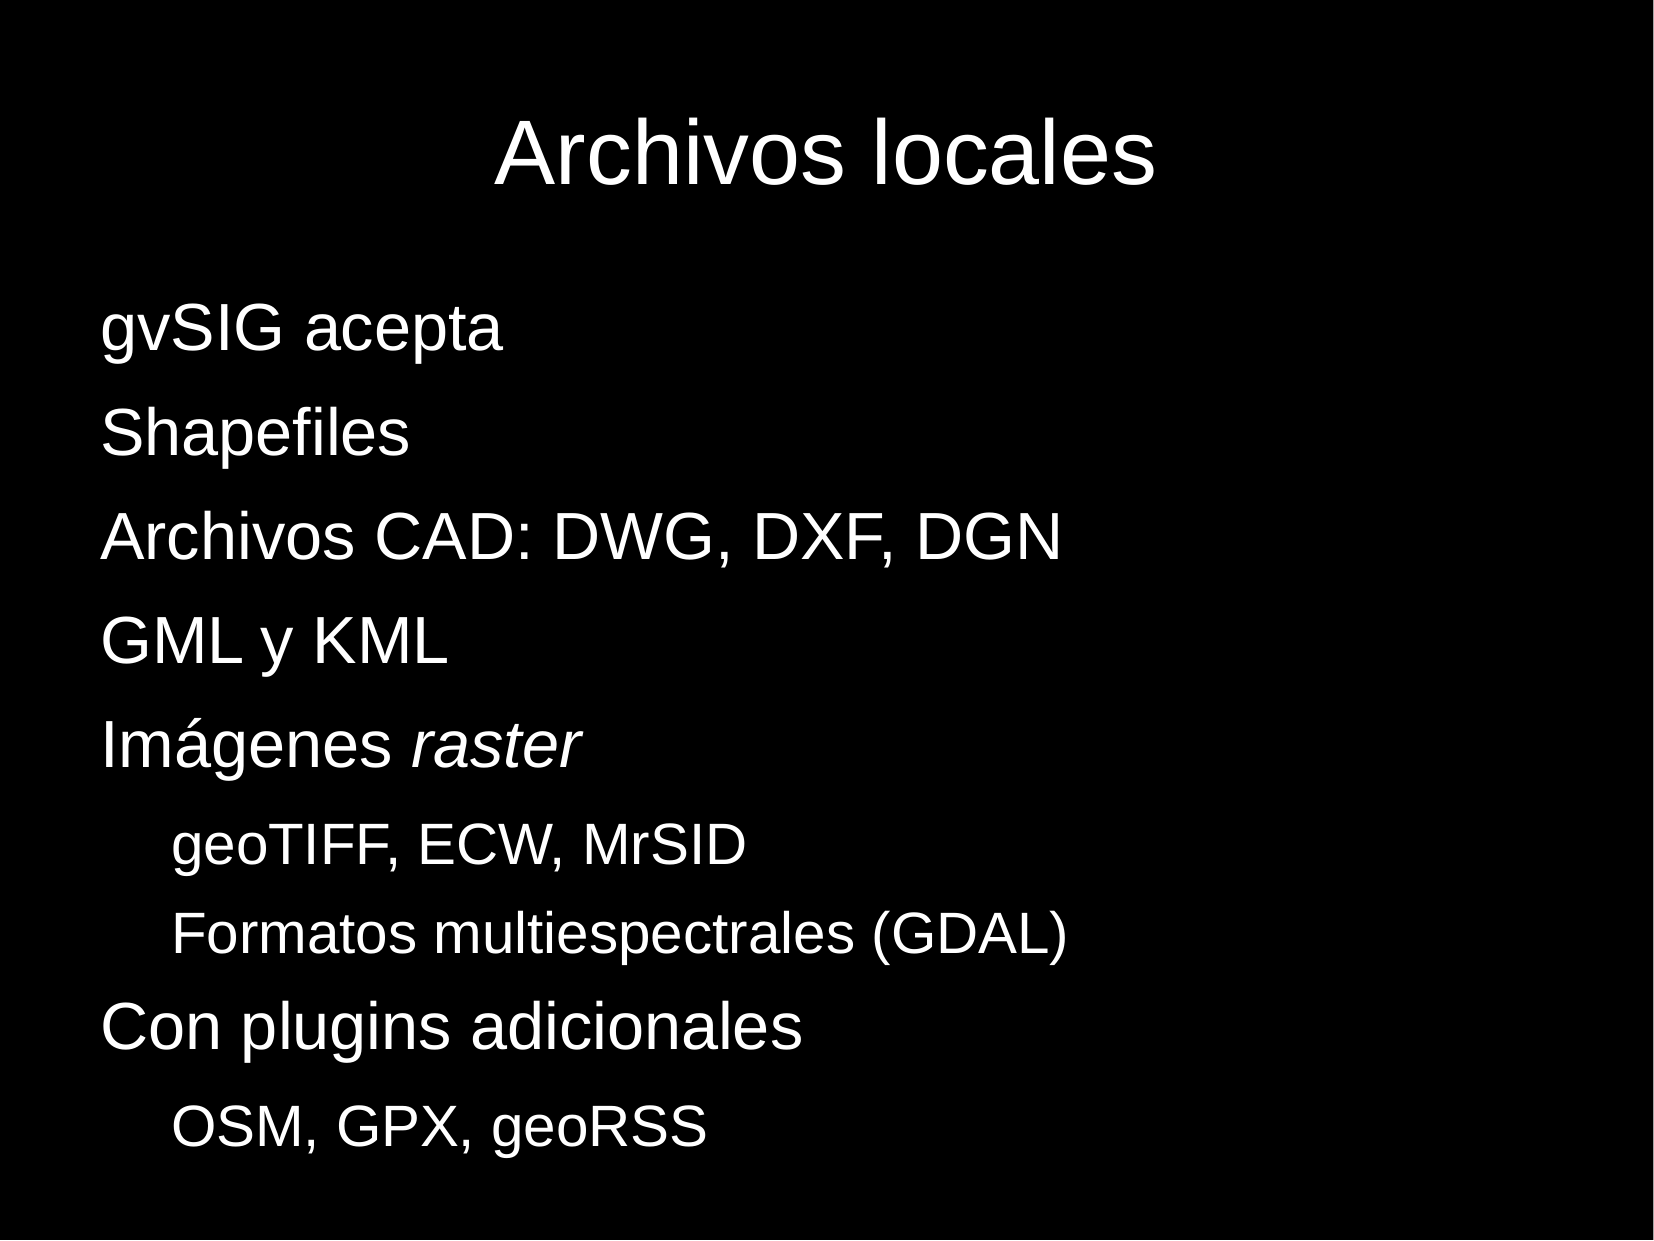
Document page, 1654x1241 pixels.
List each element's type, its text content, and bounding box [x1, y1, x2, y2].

list gvSIG acepta Shapefiles Archivos CAD: DWG, DXF, DGN GML y KML Imágenes raster geoTIFF, ECW, MrSID Formatos multiespectrales (GDAL) Con plugins adicionales OSM, GPX, geoRSS [82, 290, 1571, 1159]
title Archivos locales [82, 49, 1571, 257]
